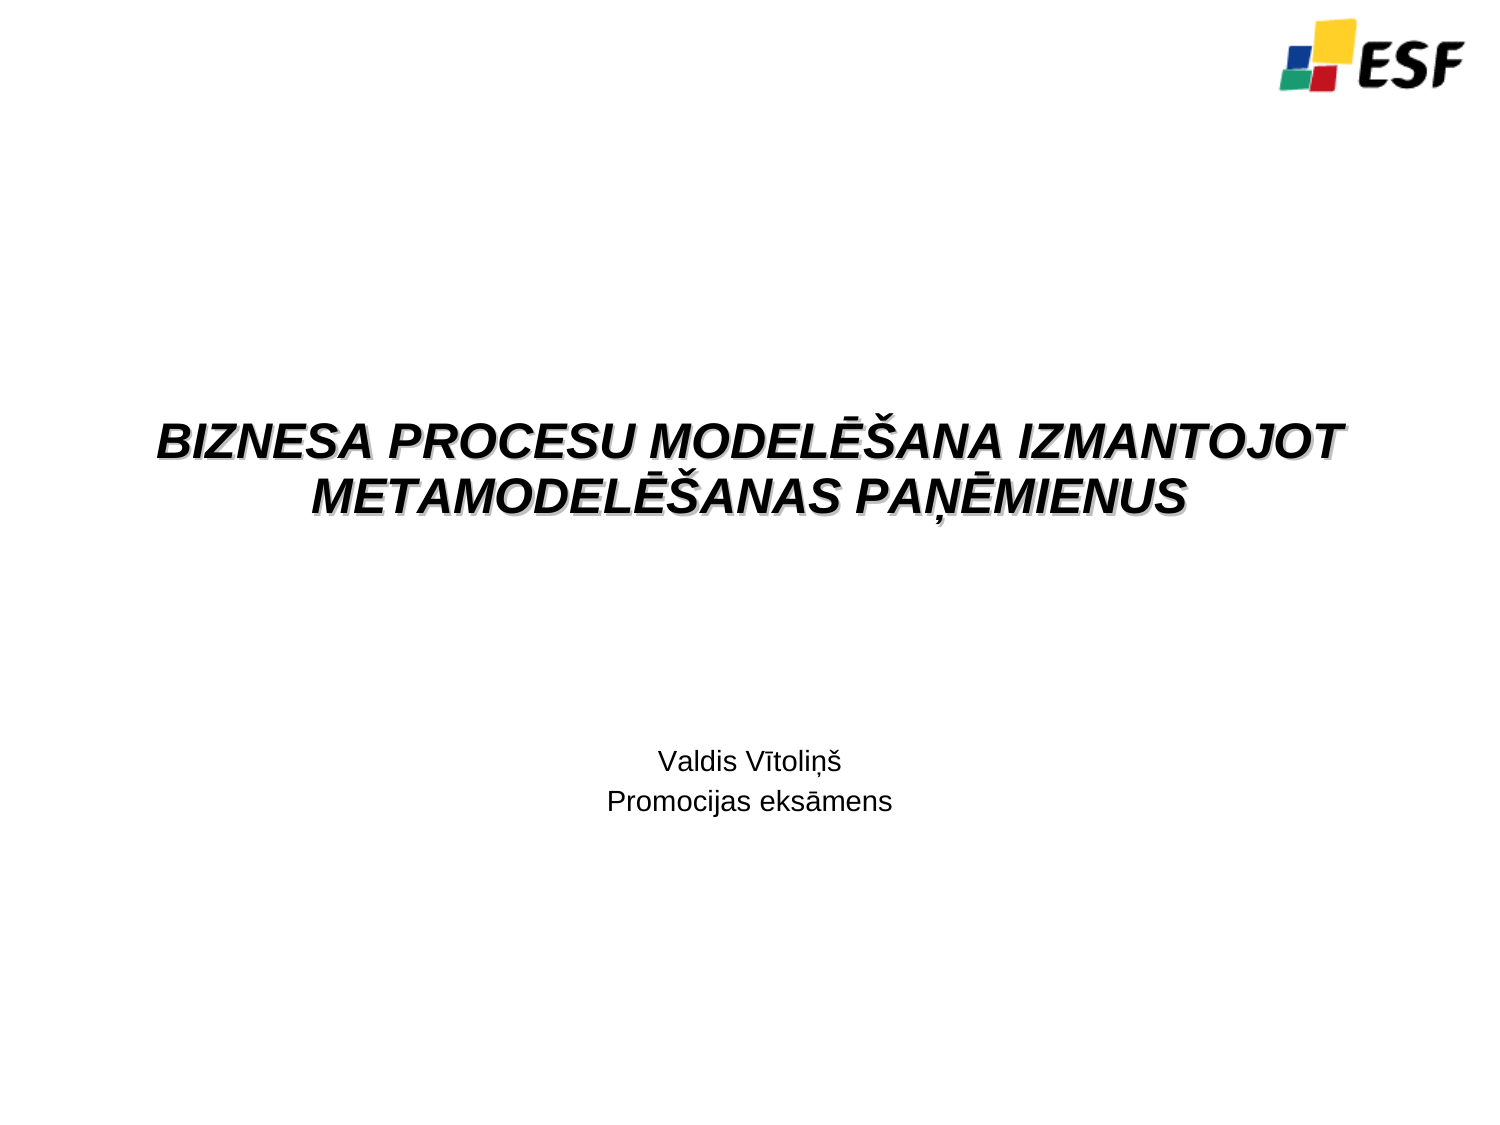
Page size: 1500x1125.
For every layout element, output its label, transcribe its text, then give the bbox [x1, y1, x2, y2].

subtitle Valdis Vītoliņš Promocijas eksāmens [225, 737, 1276, 925]
picture [1266, 1, 1499, 122]
title BIZNESA PROCESU MODELĒŠANA IZMANTOJOT METAMODELĒŠANAS PAŅĒMIENUS [112, 374, 1388, 563]
